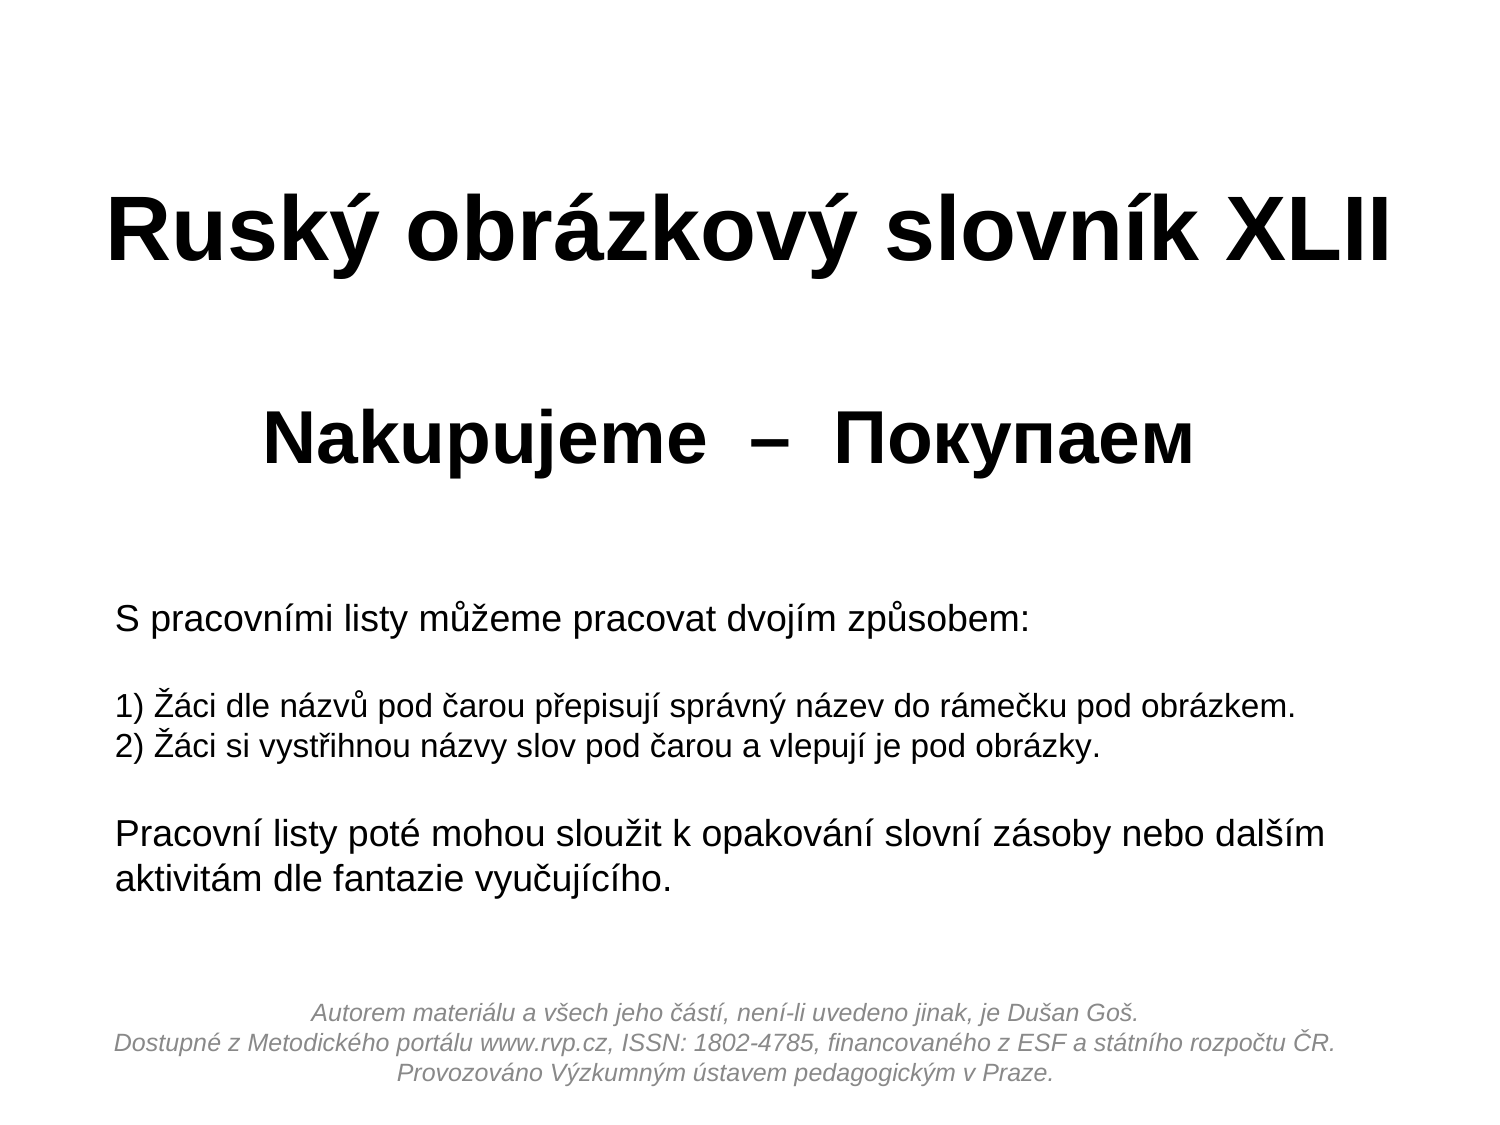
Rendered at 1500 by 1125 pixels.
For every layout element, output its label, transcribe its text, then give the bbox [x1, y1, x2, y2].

title Ruský obrázkový slovník XLII Nakupujeme – Покупаем [29, 161, 1471, 847]
text_box S pracovními listy můžeme pracovat dvojím způsobem: Žáci dle názvů pod čarou přepisují správný název do rámečku pod obrázkem. Žáci si vystřihnou názvy slov pod čarou a vlepují je pod obrázky. Pracovní listy poté mohou sloužit k opakování slovní zásoby nebo dalším aktivitám dle fantazie vyučujícího. [100, 586, 1412, 907]
text_box Autorem materiálu a všech jeho částí, není-li uvedeno jinak, je Dušan Goš. Dostupné z Metodického portálu www.rvp.cz, ISSN: 1802-4785, financovaného z ESF a státního rozpočtu ČR. Provozováno Výzkumným ústavem pedagogickým v Praze. [88, 1011, 1365, 1072]
